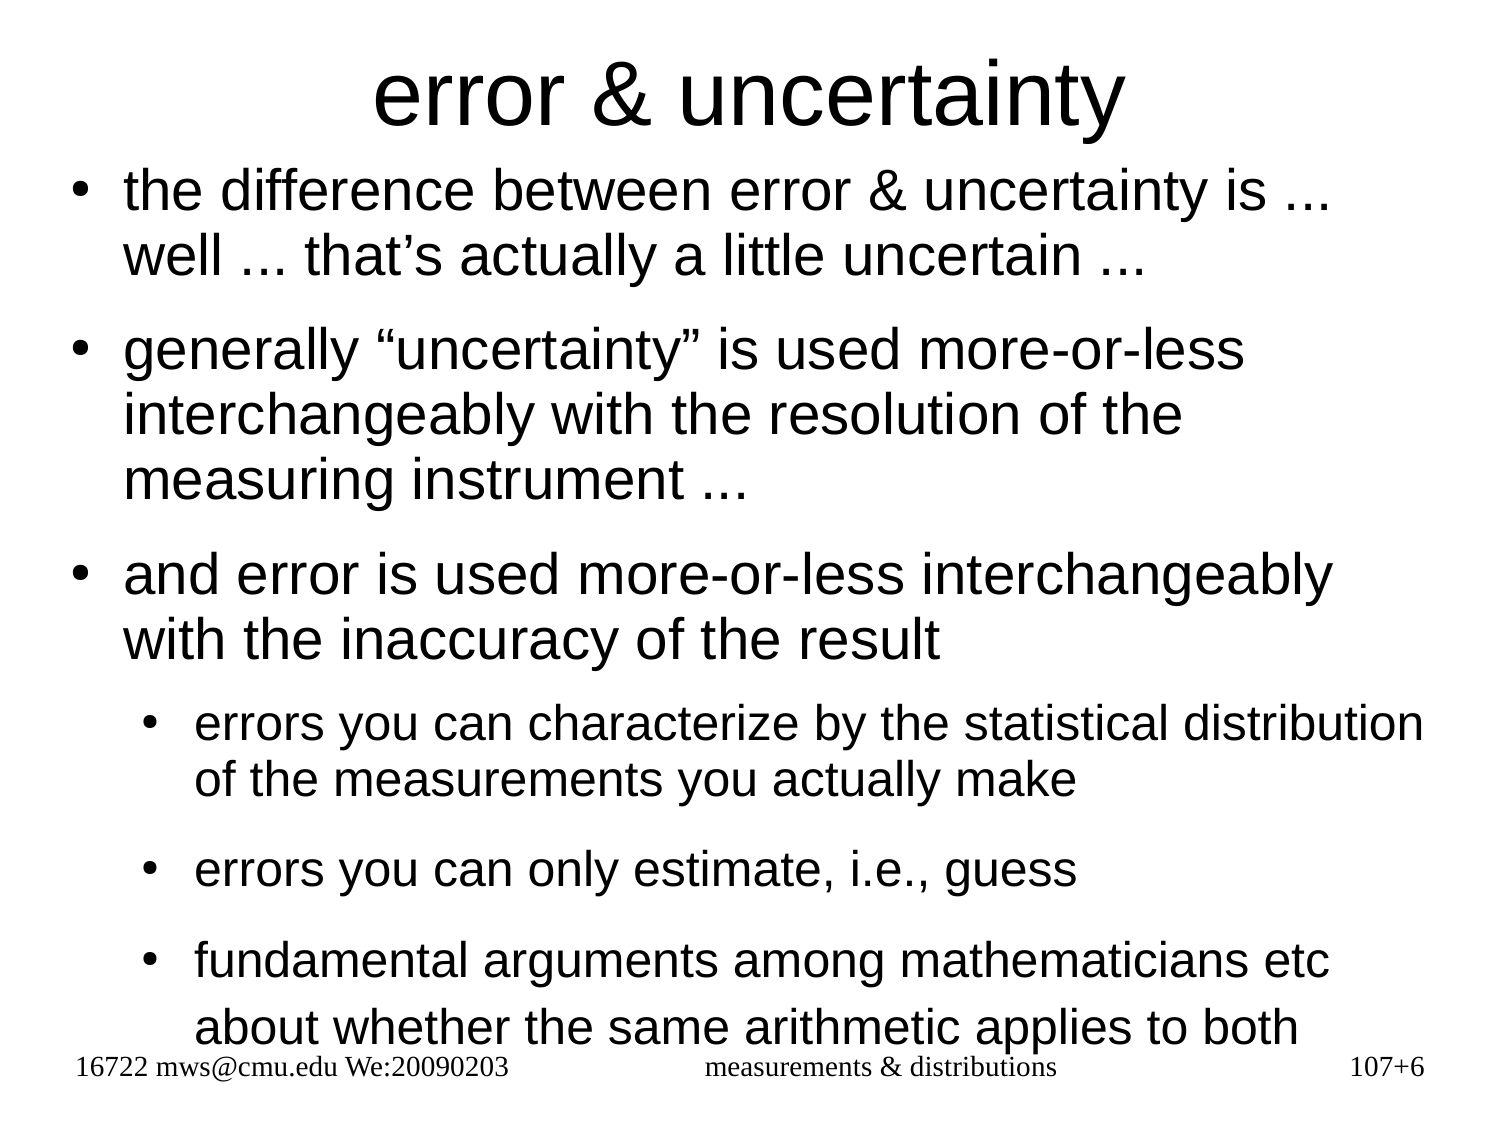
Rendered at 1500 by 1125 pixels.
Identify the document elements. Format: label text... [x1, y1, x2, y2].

title error & uncertainty [112, 34, 1388, 149]
list the difference between error & uncertainty is ... well ... that’s actually a little uncertain ... generally “uncertainty” is used more-or-less interchangeably with the resolution of the measuring instrument ... and error is used more-or-less interchangeably with the inaccuracy of the result errors you can characterize by the statistical distribution of the measurements you actually make errors you can only estimate, i.e., guess fundamental arguments among mathematicians etc about whether the same arithmetic applies to both [37, 149, 1463, 1001]
